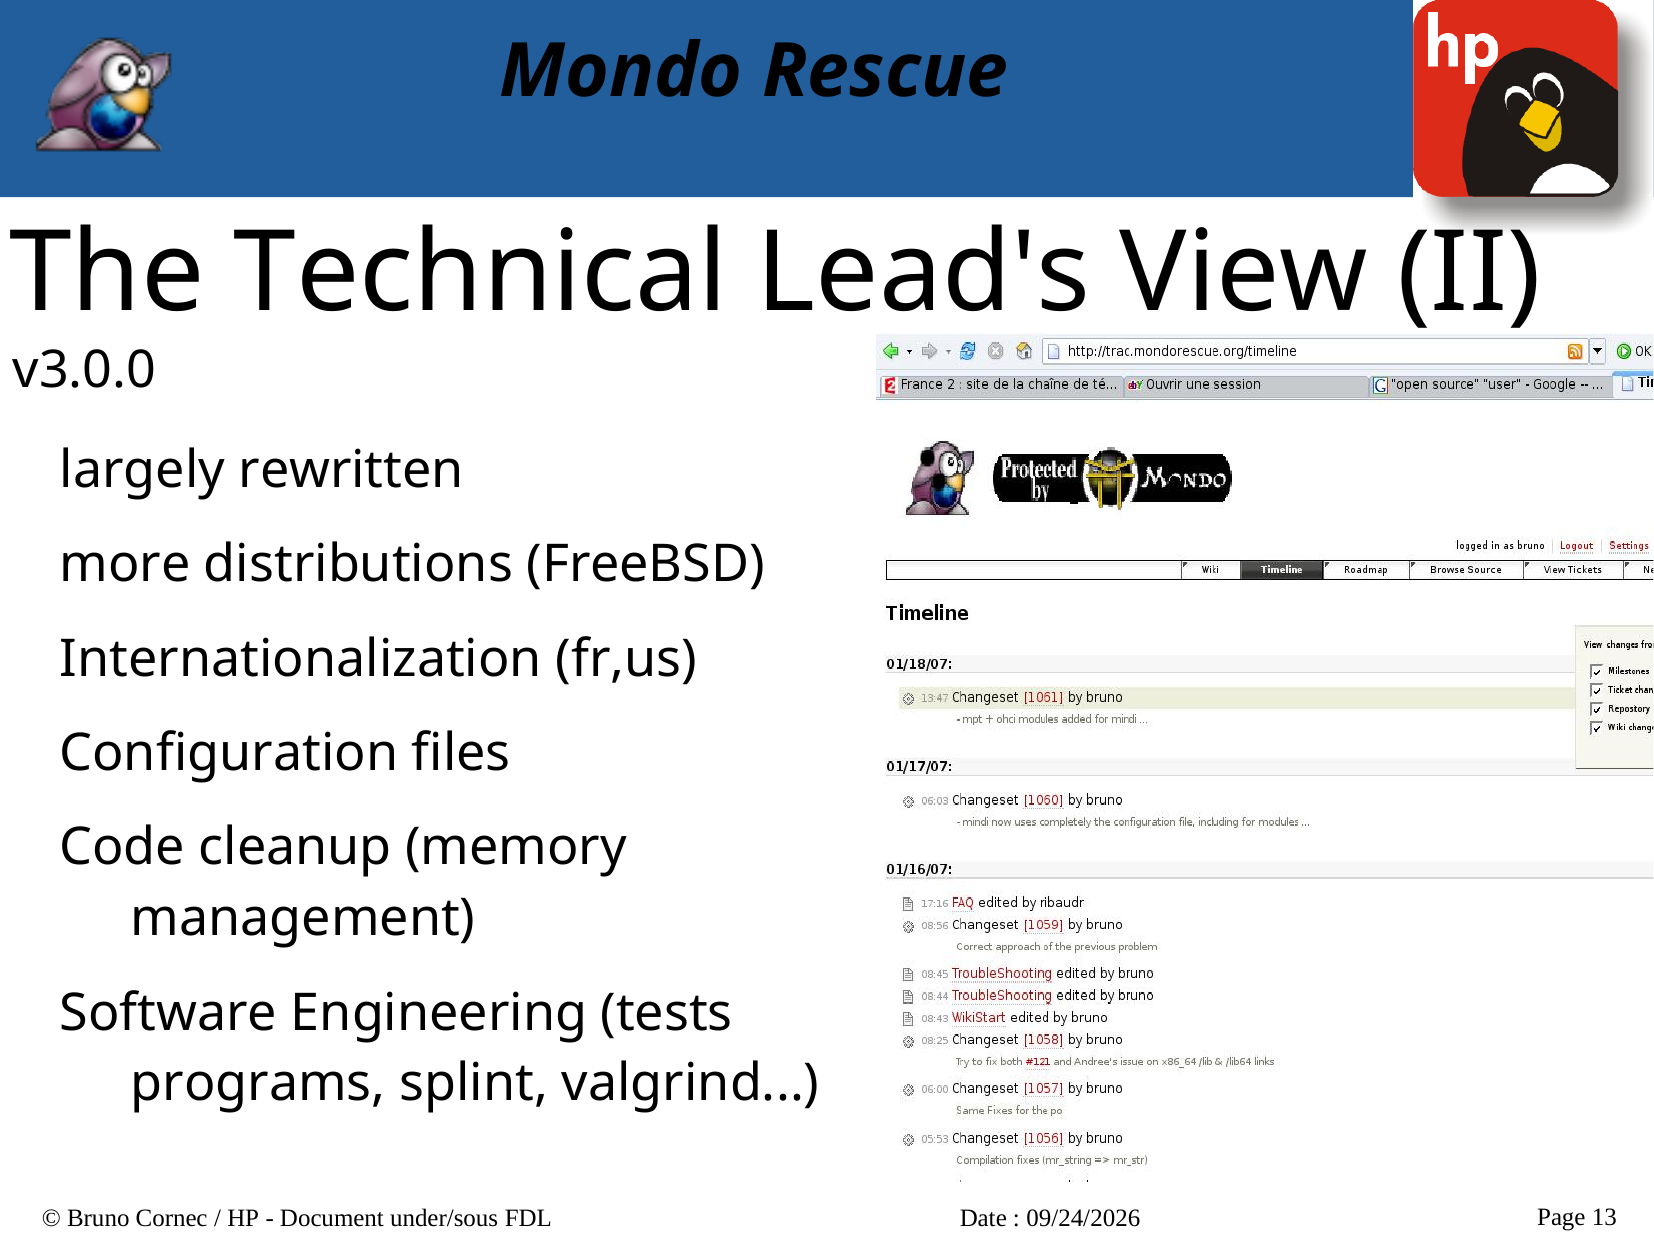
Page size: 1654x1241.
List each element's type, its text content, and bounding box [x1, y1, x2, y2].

list v3.0.0 largely rewritten more distributions (FreeBSD) Internationalization (fr,us) Configuration files Code cleanup (memory management) Software Engineering (tests programs, splint, valgrind...) [0, 331, 875, 1241]
picture [0, 0, 211, 199]
picture [876, 333, 1654, 1182]
text_box The Technical Lead's View (II) [9, 189, 1604, 330]
picture [1413, 0, 1654, 235]
